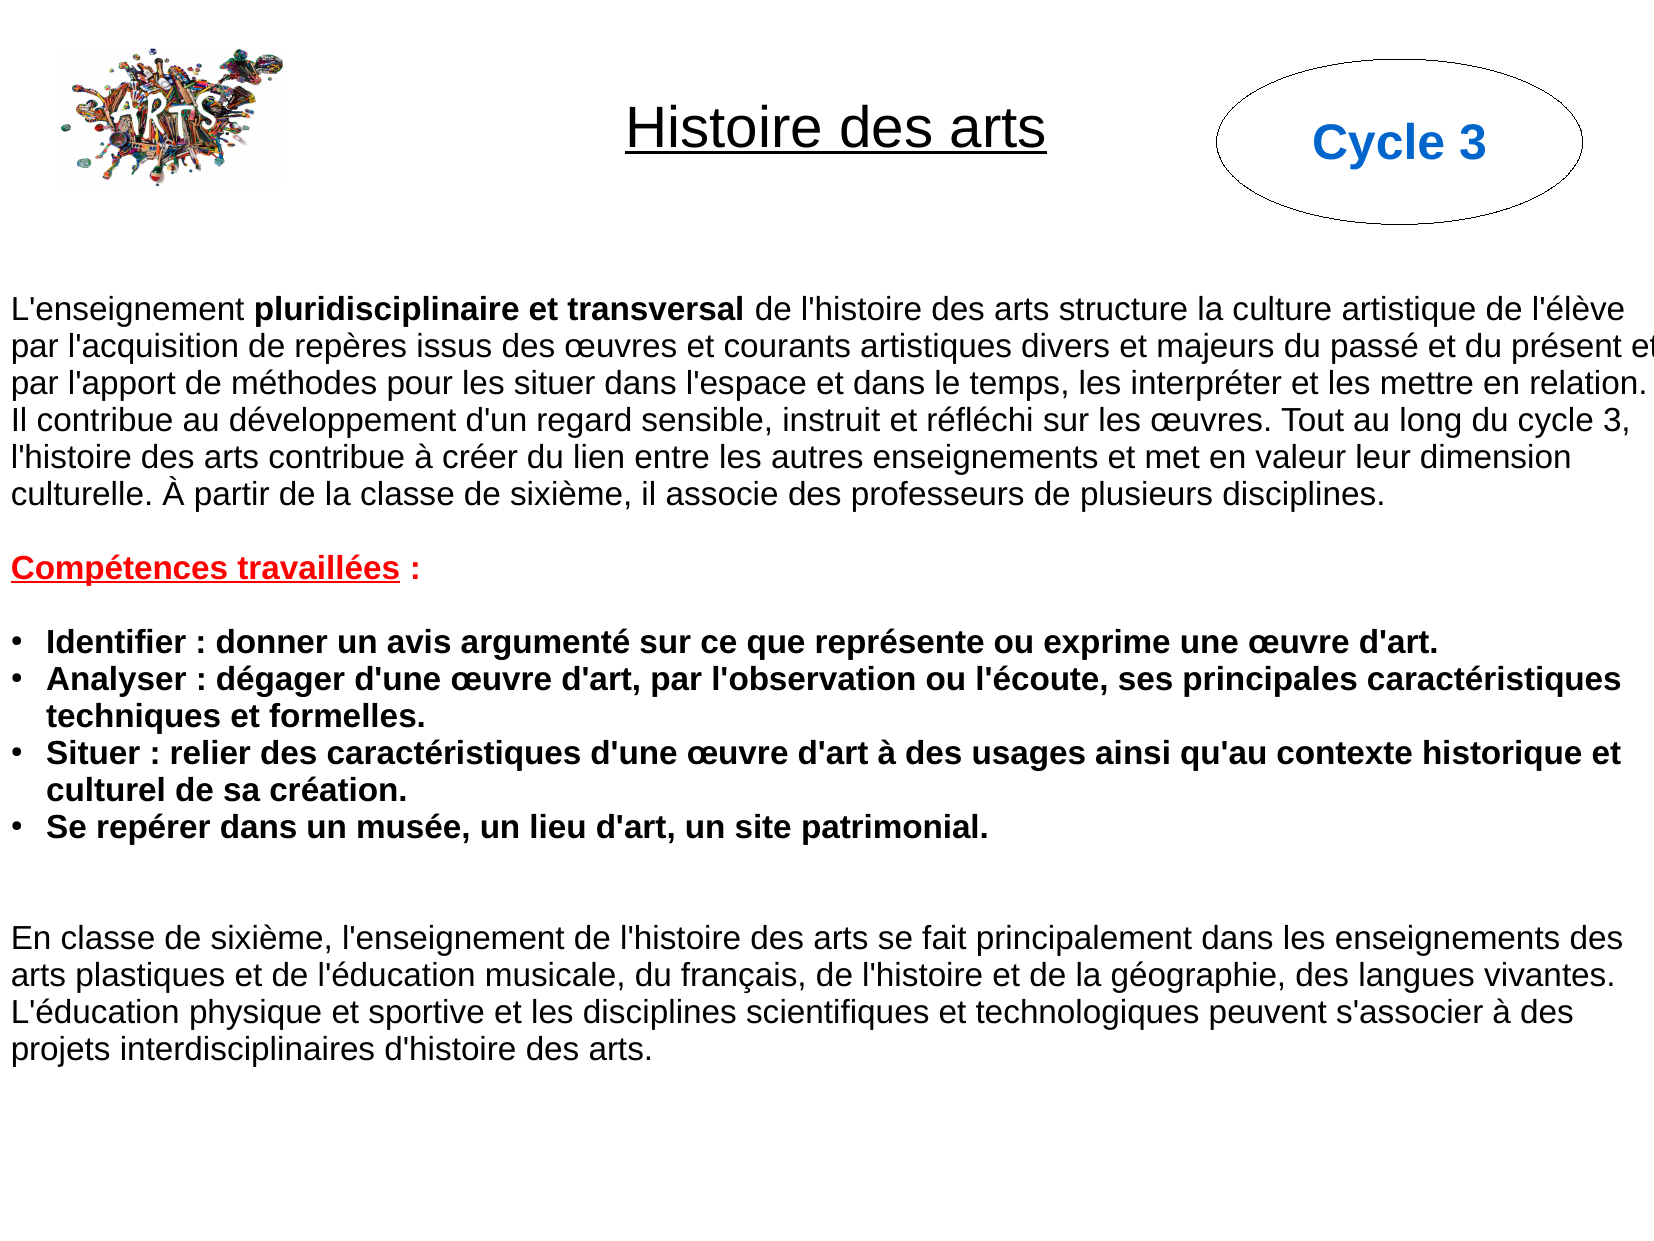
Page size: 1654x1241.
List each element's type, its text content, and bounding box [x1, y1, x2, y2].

picture [59, 47, 284, 187]
text_box Histoire des arts L'enseignement pluridisciplinaire et transversal de l'histoire des arts structure la culture artistique de l'élève par l'acquisition de repères issus des œuvres et courants artistiques divers et majeurs du passé et du présent et par l'apport de méthodes pour les situer dans l'espace et dans le temps, les interpréter et les mettre en relation. Il contribue au développement d'un regard sensible, instruit et réfléchi sur les œuvres. Tout au long du cycle 3, l'histoire des arts contribue à créer du lien entre les autres enseignements et met en valeur leur dimension culturelle. À partir de la classe de sixième, il associe des professeurs de plusieurs disciplines. Compétences travaillées : Identifier : donner un avis argumenté sur ce que représente ou exprime une œuvre d'art. Analyser : dégager d'une œuvre d'art, par l'observation ou l'écoute, ses principales caractéristiques techniques et formelles. Situer : relier des caractéristiques d'une œuvre d'art à des usages ainsi qu'au contexte historique et culturel de sa création. Se repérer dans un musée, un lieu d'art, un site patrimonial. En classe de sixième, l'enseignement de l'histoire des arts se fait principalement dans les enseignements des arts plastiques et de l'éducation musicale, du français, de l'histoire et de la géographie, des langues vivantes. L'éducation physique et sportive et les disciplines scientifiques et technologiques peuvent s'associer à des projets interdisciplinaires d'histoire des arts. [0, 22, 1654, 1095]
text_box Cycle 3 [1216, 59, 1583, 225]
